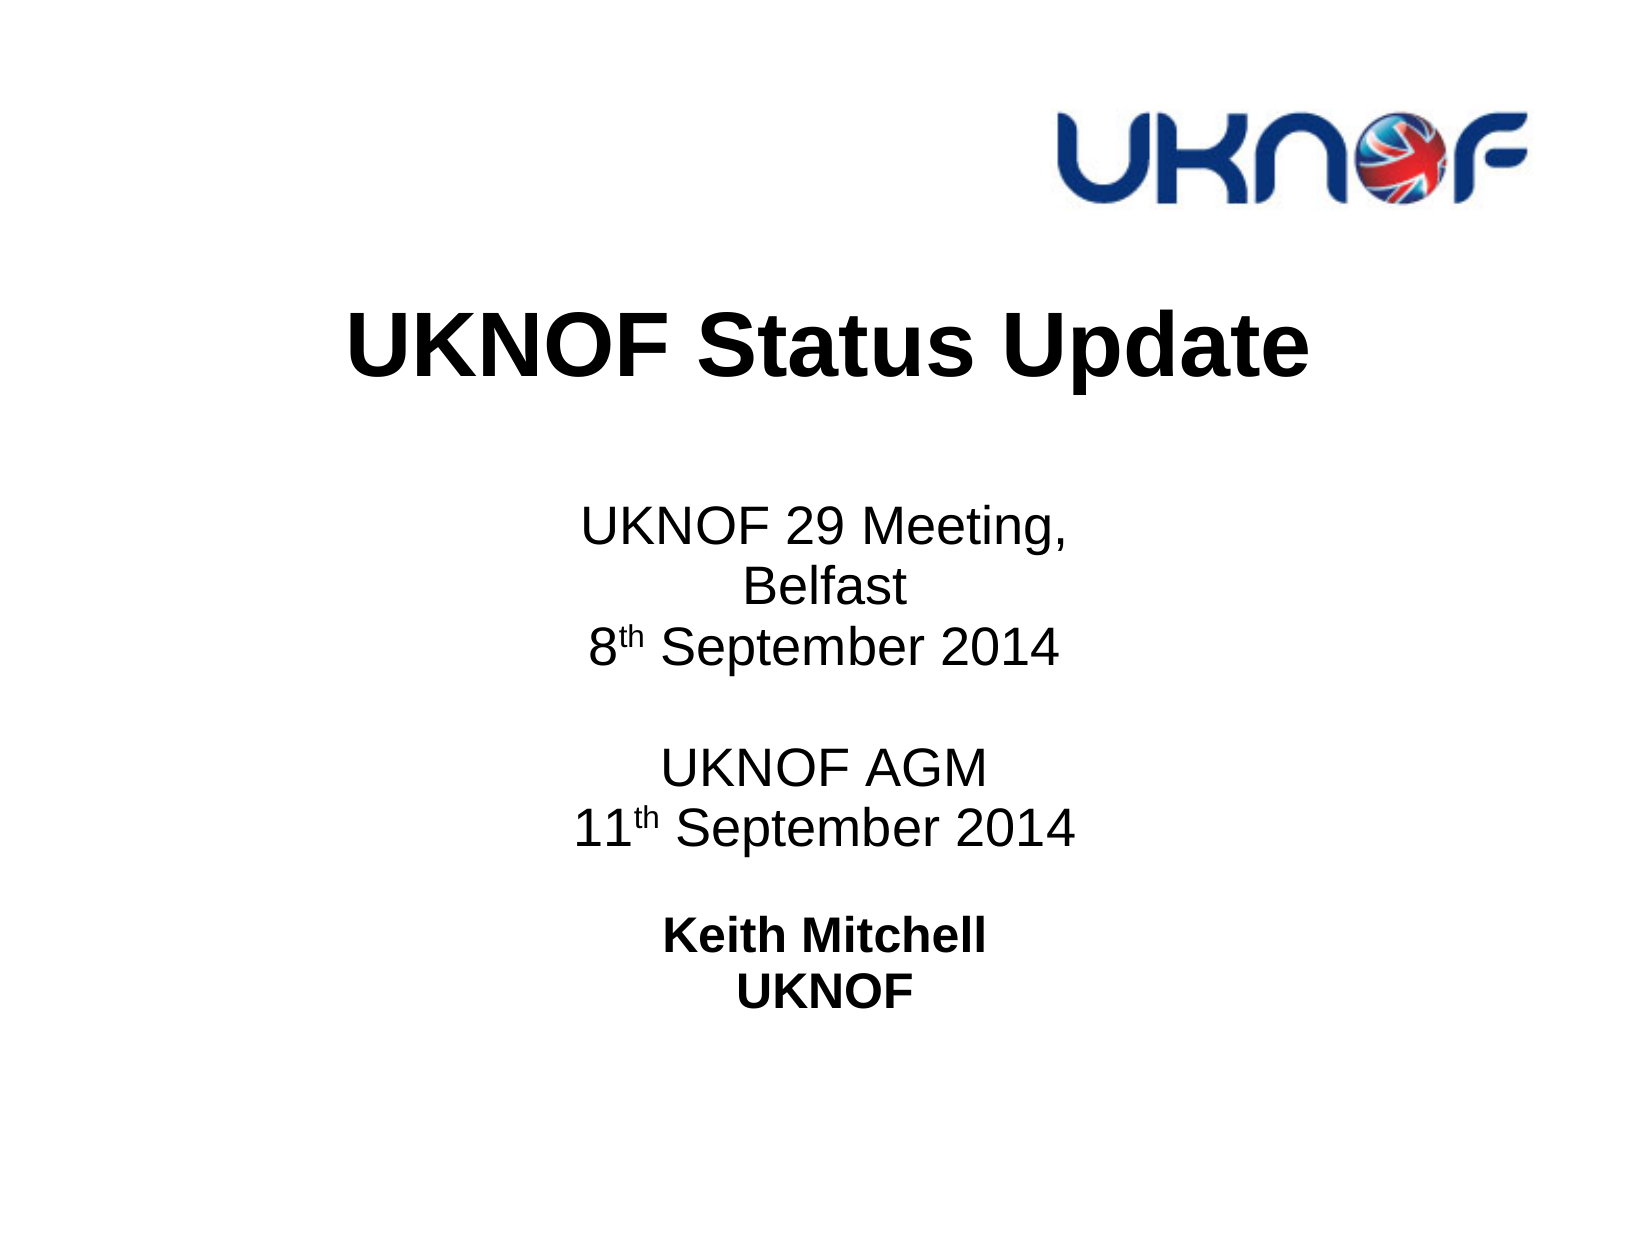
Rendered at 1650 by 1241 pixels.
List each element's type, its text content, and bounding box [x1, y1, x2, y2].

picture [1050, 93, 1536, 225]
text_box UKNOF 29 Meeting, Belfast 8th September 2014 UKNOF AGM 11th September 2014 [558, 487, 1092, 867]
text_box Keith Mitchell UKNOF [618, 899, 1032, 1027]
text_box UKNOF Status Update [330, 292, 1328, 404]
